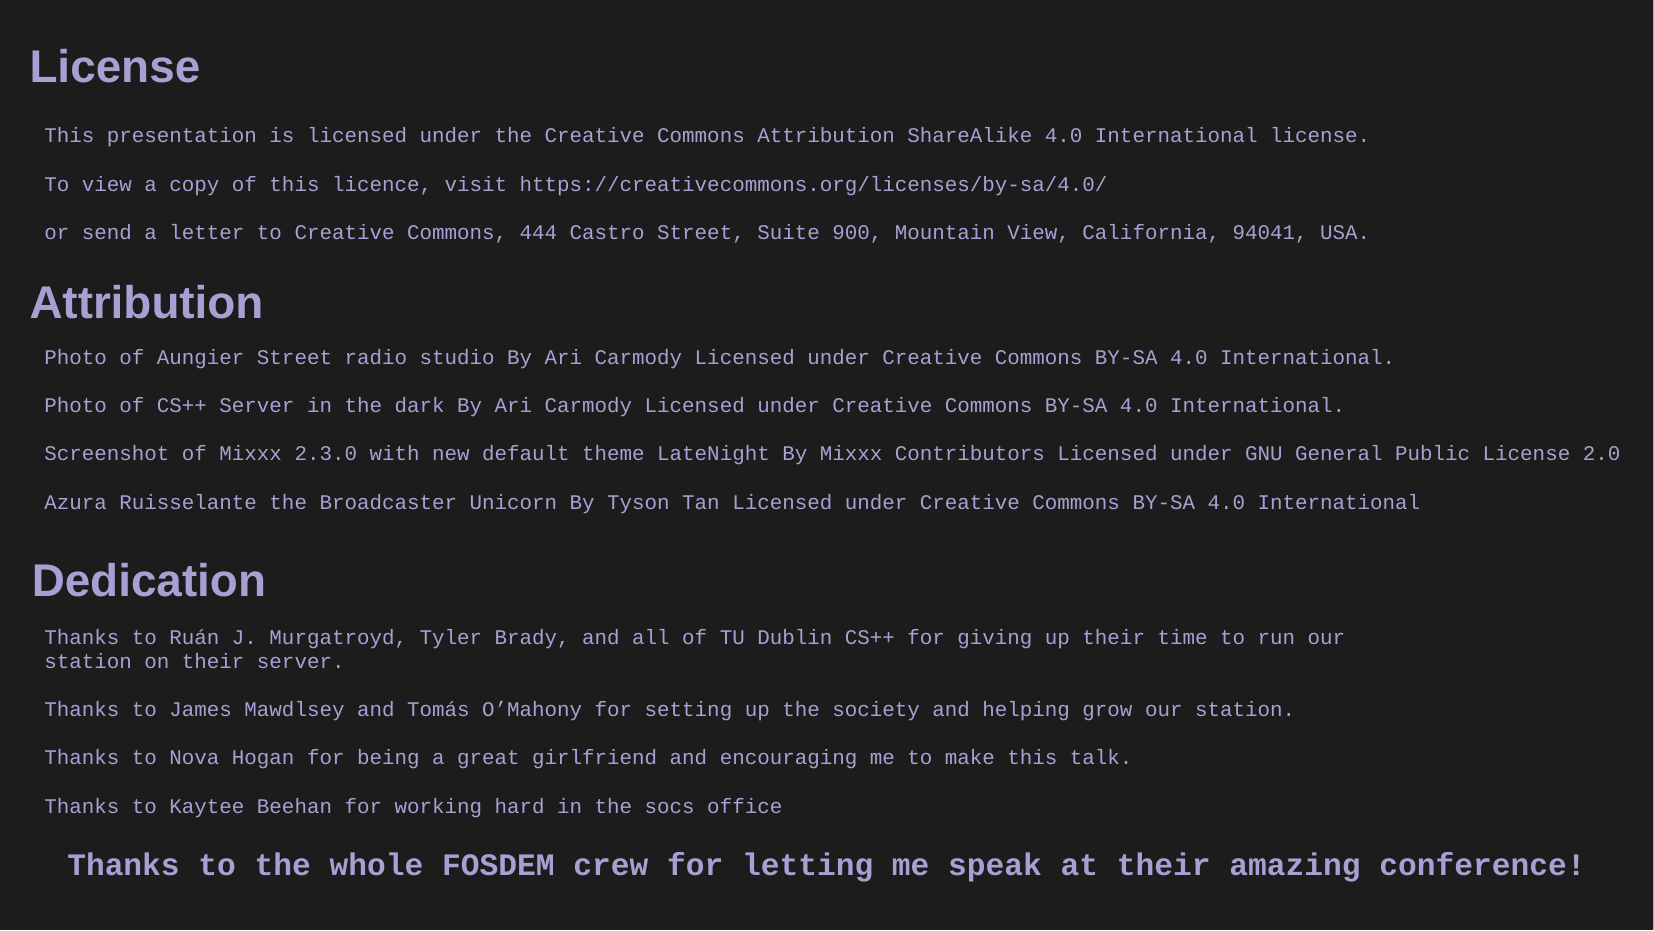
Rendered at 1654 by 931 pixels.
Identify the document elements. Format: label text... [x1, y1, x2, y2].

text_box Thanks to Ruán J. Murgatroyd, Tyler Brady, and all of TU Dublin CS++ for giving up their time to run our station on their server. Thanks to James Mawdlsey and Tomás O’Mahony for setting up the society and helping grow our station. Thanks to Nova Hogan for being a great girlfriend and encouraging me to make this talk. Thanks to Kaytee Beehan for working hard in the socs office [29, 620, 1418, 827]
text_box This presentation is licensed under the Creative Commons Attribution ShareAlike 4.0 International license. To view a copy of this licence, visit https://creativecommons.org/licenses/by-sa/4.0/ or send a letter to Creative Commons, 444 Castro Street, Suite 900, Mountain View, California, 94041, USA. [29, 118, 1418, 266]
text_box Thanks to the whole FOSDEM crew for letting me speak at their amazing conference! [29, 841, 1625, 931]
text_box Photo of Aungier Street radio studio By Ari Carmody Licensed under Creative Commons BY-SA 4.0 International. Photo of CS++ Server in the dark By Ari Carmody Licensed under Creative Commons BY-SA 4.0 International. Screenshot of Mixxx 2.3.0 with new default theme LateNight By Mixxx Contributors Licensed under GNU General Public License 2.0 Azura Ruisselante the Broadcaster Unicorn By Tyson Tan Licensed under Creative Commons BY-SA 4.0 International [29, 339, 1654, 532]
title Dedication [31, 543, 1125, 618]
title License [29, 29, 1123, 104]
title Attribution [29, 265, 1123, 339]
